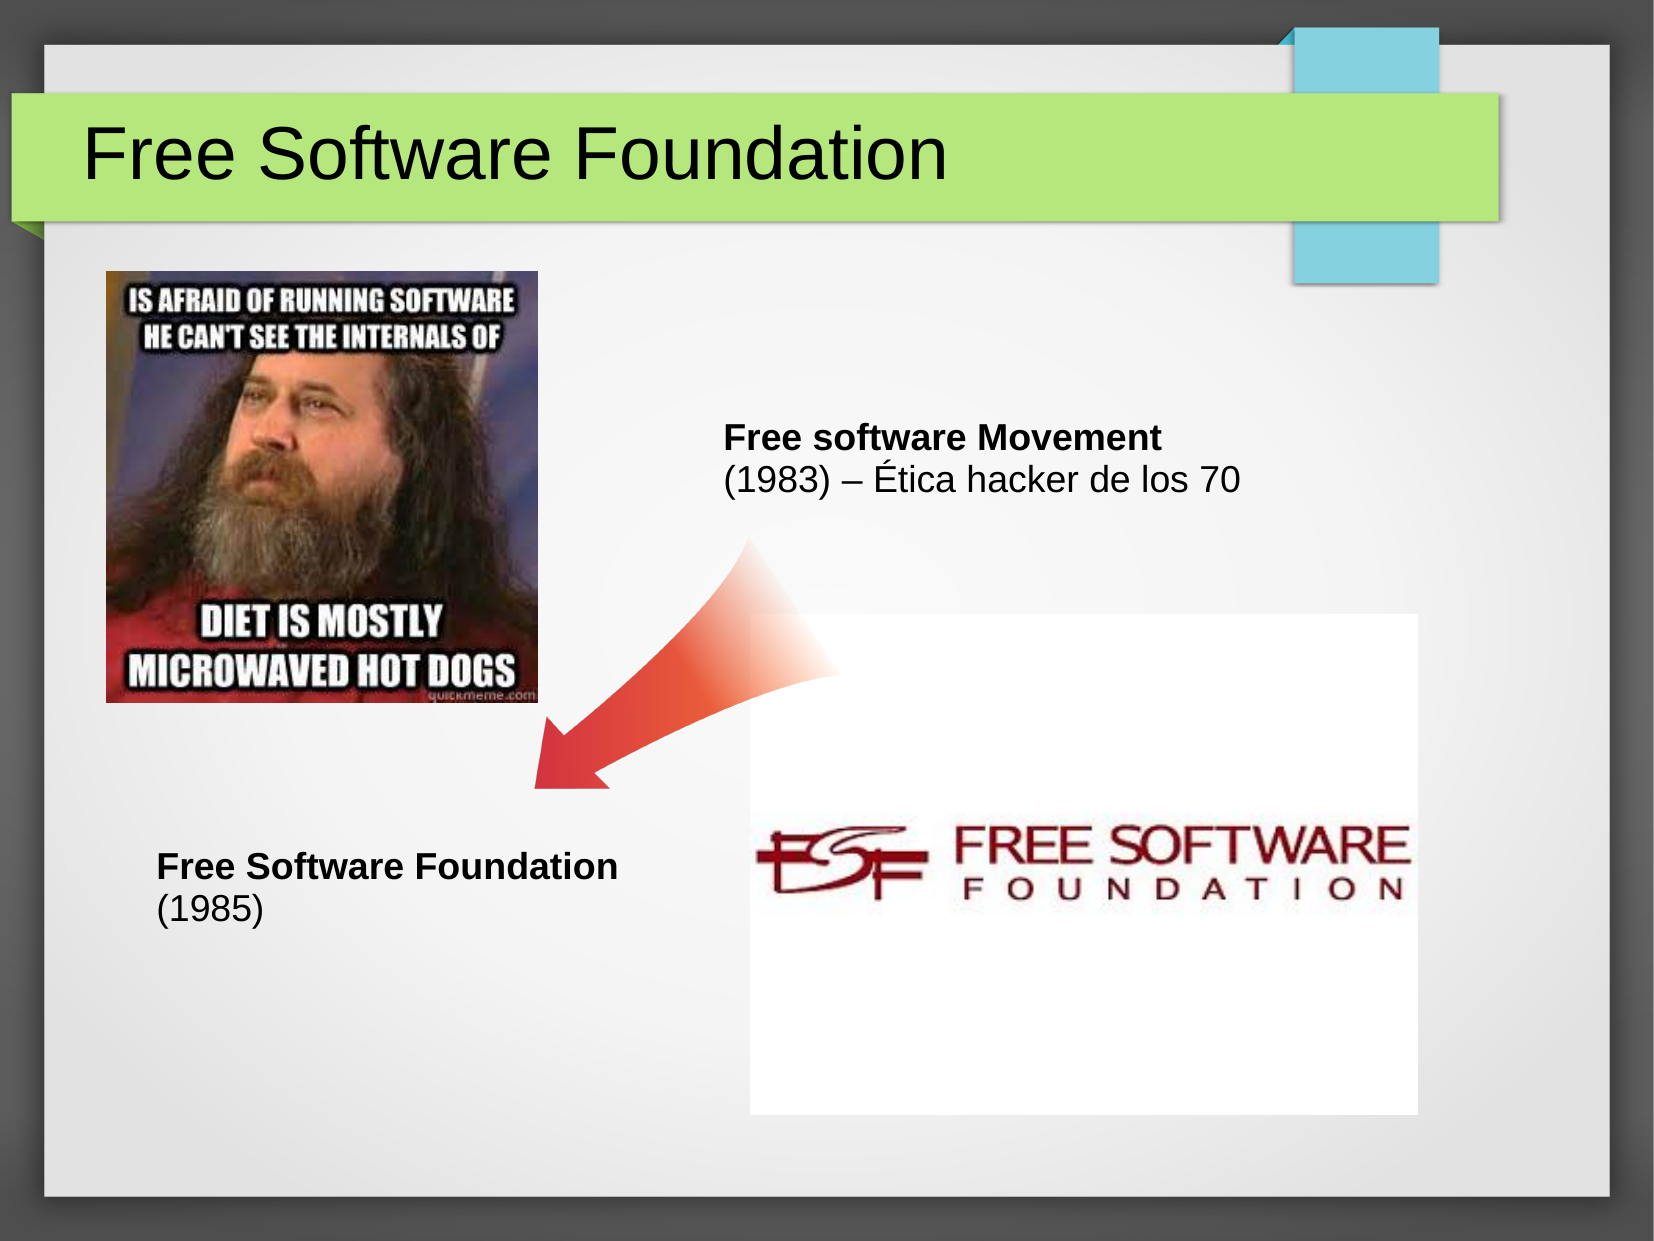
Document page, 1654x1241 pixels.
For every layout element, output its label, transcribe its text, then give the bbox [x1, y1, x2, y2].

text_box Free software Movement (1983) – Ética hacker de los 70 [708, 409, 1264, 508]
picture [0, 0, 1654, 1241]
title Free Software Foundation [82, 94, 1264, 213]
text_box Free Software Foundation (1985) [141, 838, 697, 938]
